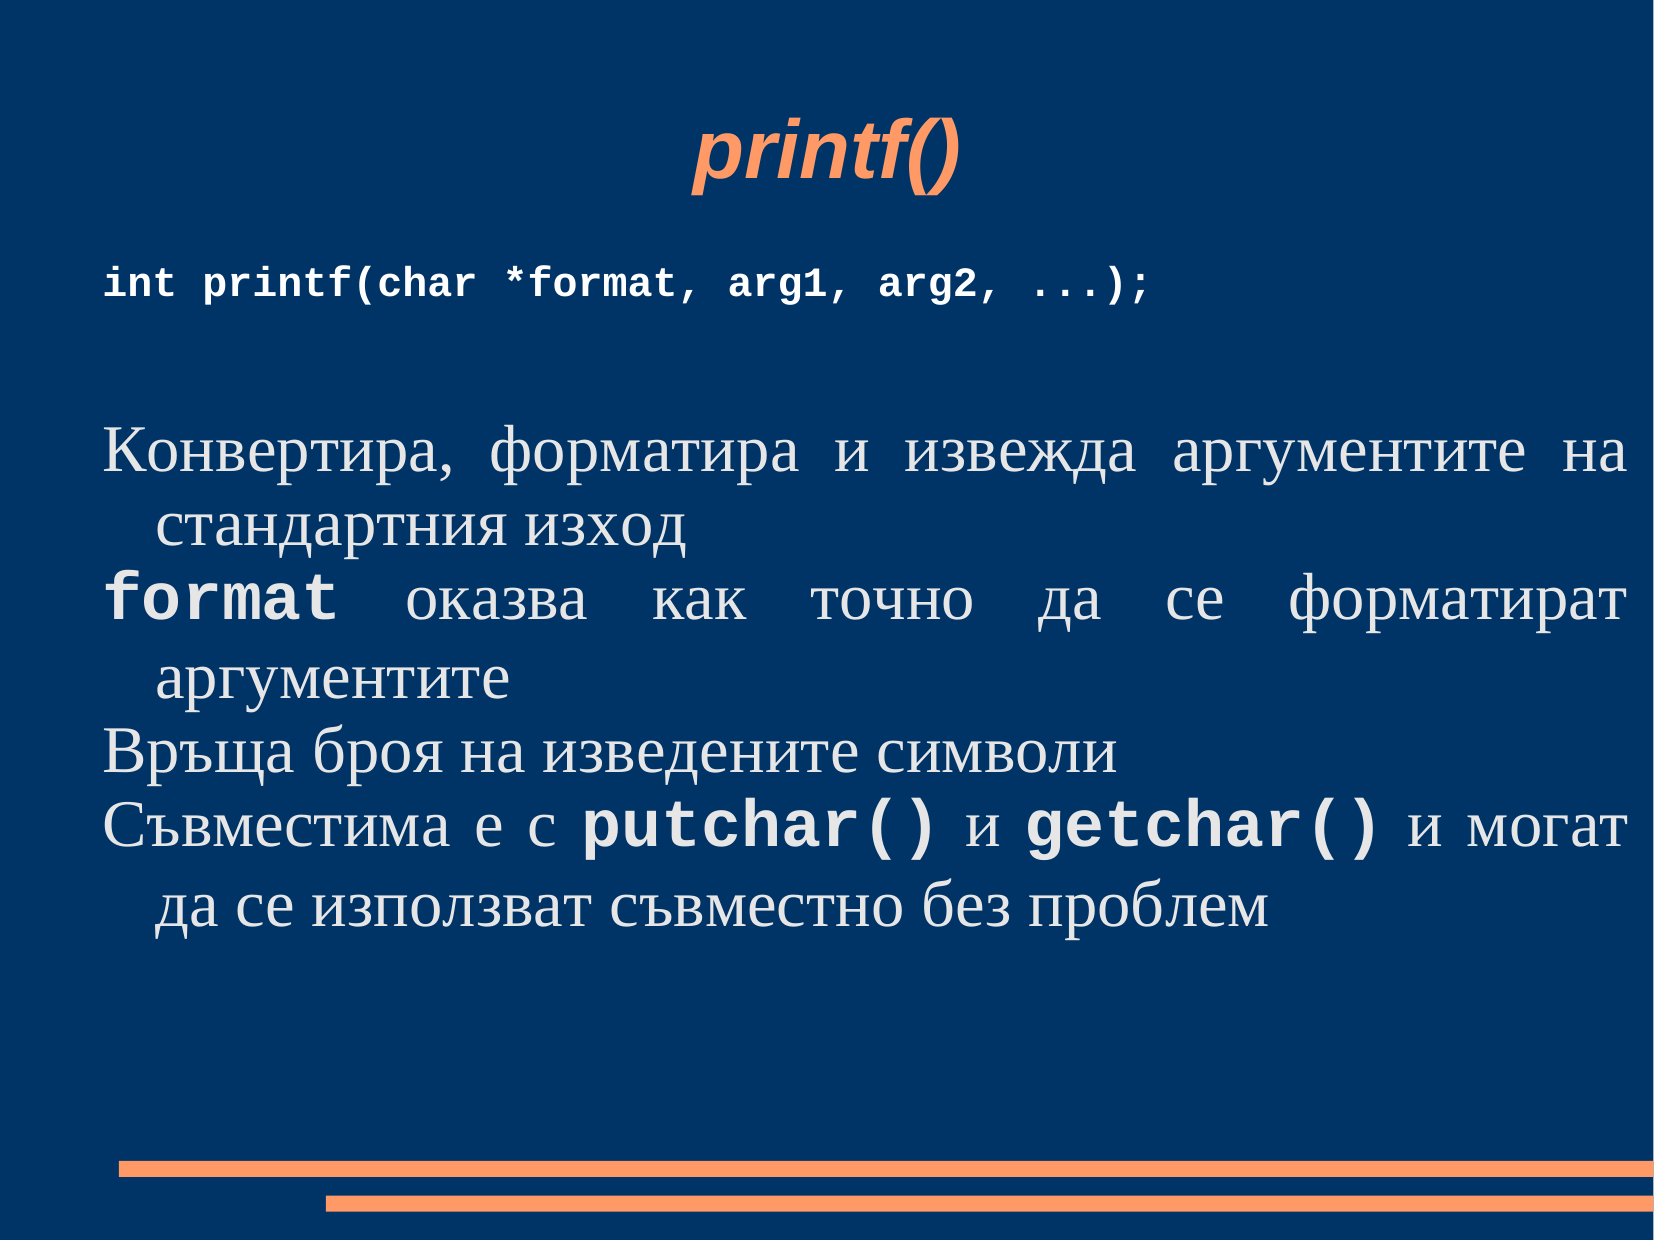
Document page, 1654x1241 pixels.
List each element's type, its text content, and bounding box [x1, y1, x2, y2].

text_box int printf(char *format, arg1, arg2, ...); [87, 254, 1523, 317]
list Конвертира, форматира и извежда аргументите на стандартния изход format оказва как точно да се форматират аргументите Връща броя на изведените символи Съвместима е с putchar() и getchar() и могат да се използват съвместно без проблем [84, 411, 1630, 1038]
title printf() [121, 46, 1534, 254]
